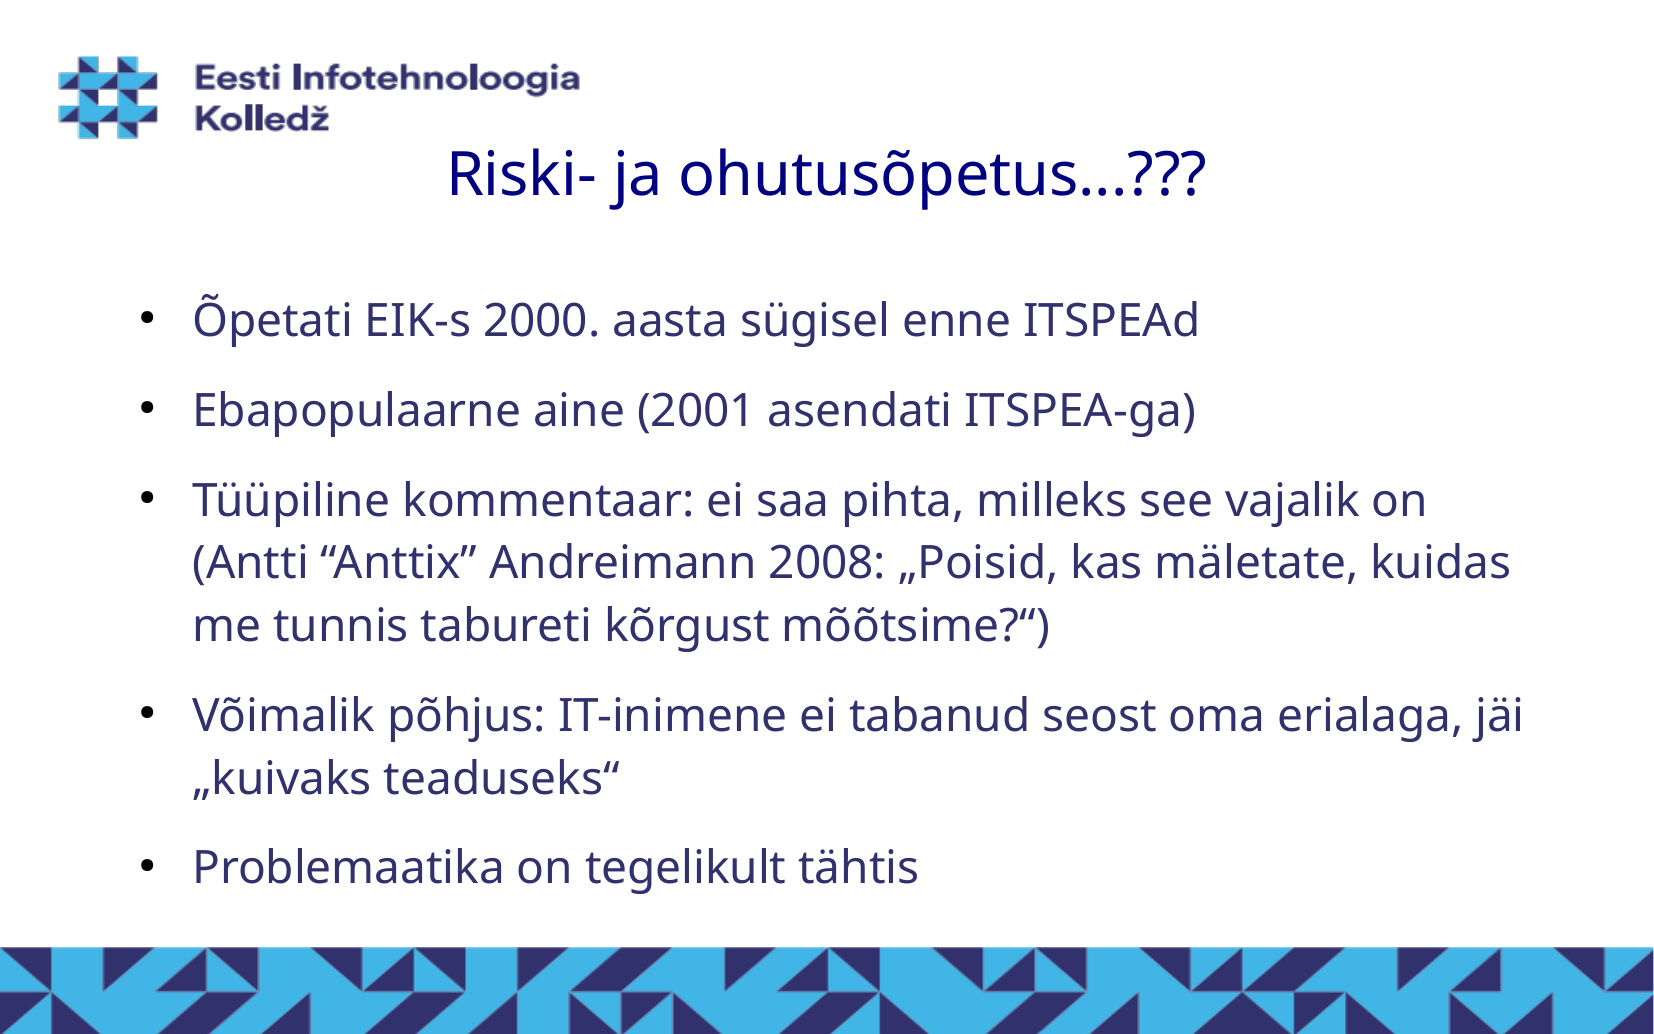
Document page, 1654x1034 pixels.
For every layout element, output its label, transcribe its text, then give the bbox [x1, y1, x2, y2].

title Riski- ja ohutusõpetus...??? [121, 85, 1533, 259]
list Õpetati EIK-s 2000. aasta sügisel enne ITSPEAd Ebapopulaarne aine (2001 asendati ITSPEA-ga) Tüüpiline kommentaar: ei saa pihta, milleks see vajalik on (Antti “Anttix” Andreimann 2008: „Poisid, kas mäletate, kuidas me tunnis tabureti kõrgust mõõtsime?“) Võimalik põhjus: IT-inimene ei tabanud seost oma erialaga, jäi „kuivaks teaduseks“ Problemaatika on tegelikult tähtis [121, 287, 1533, 938]
